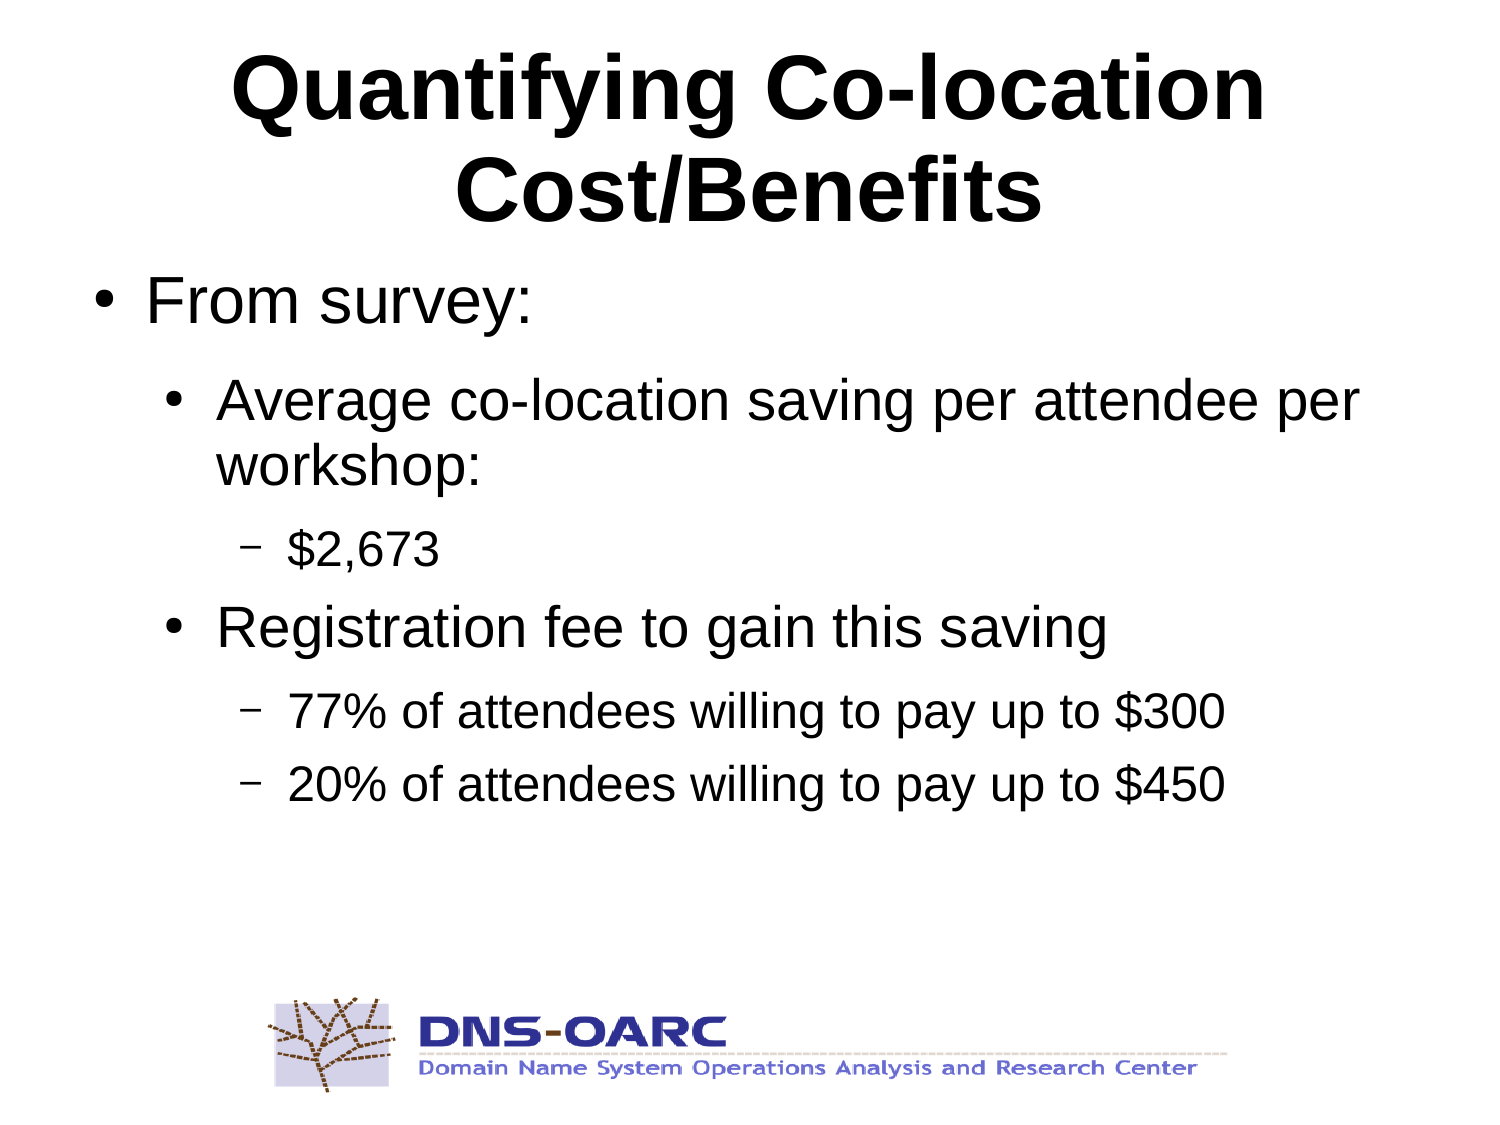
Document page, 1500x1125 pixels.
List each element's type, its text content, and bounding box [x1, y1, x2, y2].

picture [214, 991, 1259, 1099]
title Quantifying Co-location Cost/Benefits [75, 36, 1425, 242]
list From survey: Average co-location saving per attendee per workshop: $2,673 Registration fee to gain this saving 77% of attendees willing to pay up to $300 20% of attendees willing to pay up to $450 [75, 263, 1425, 916]
